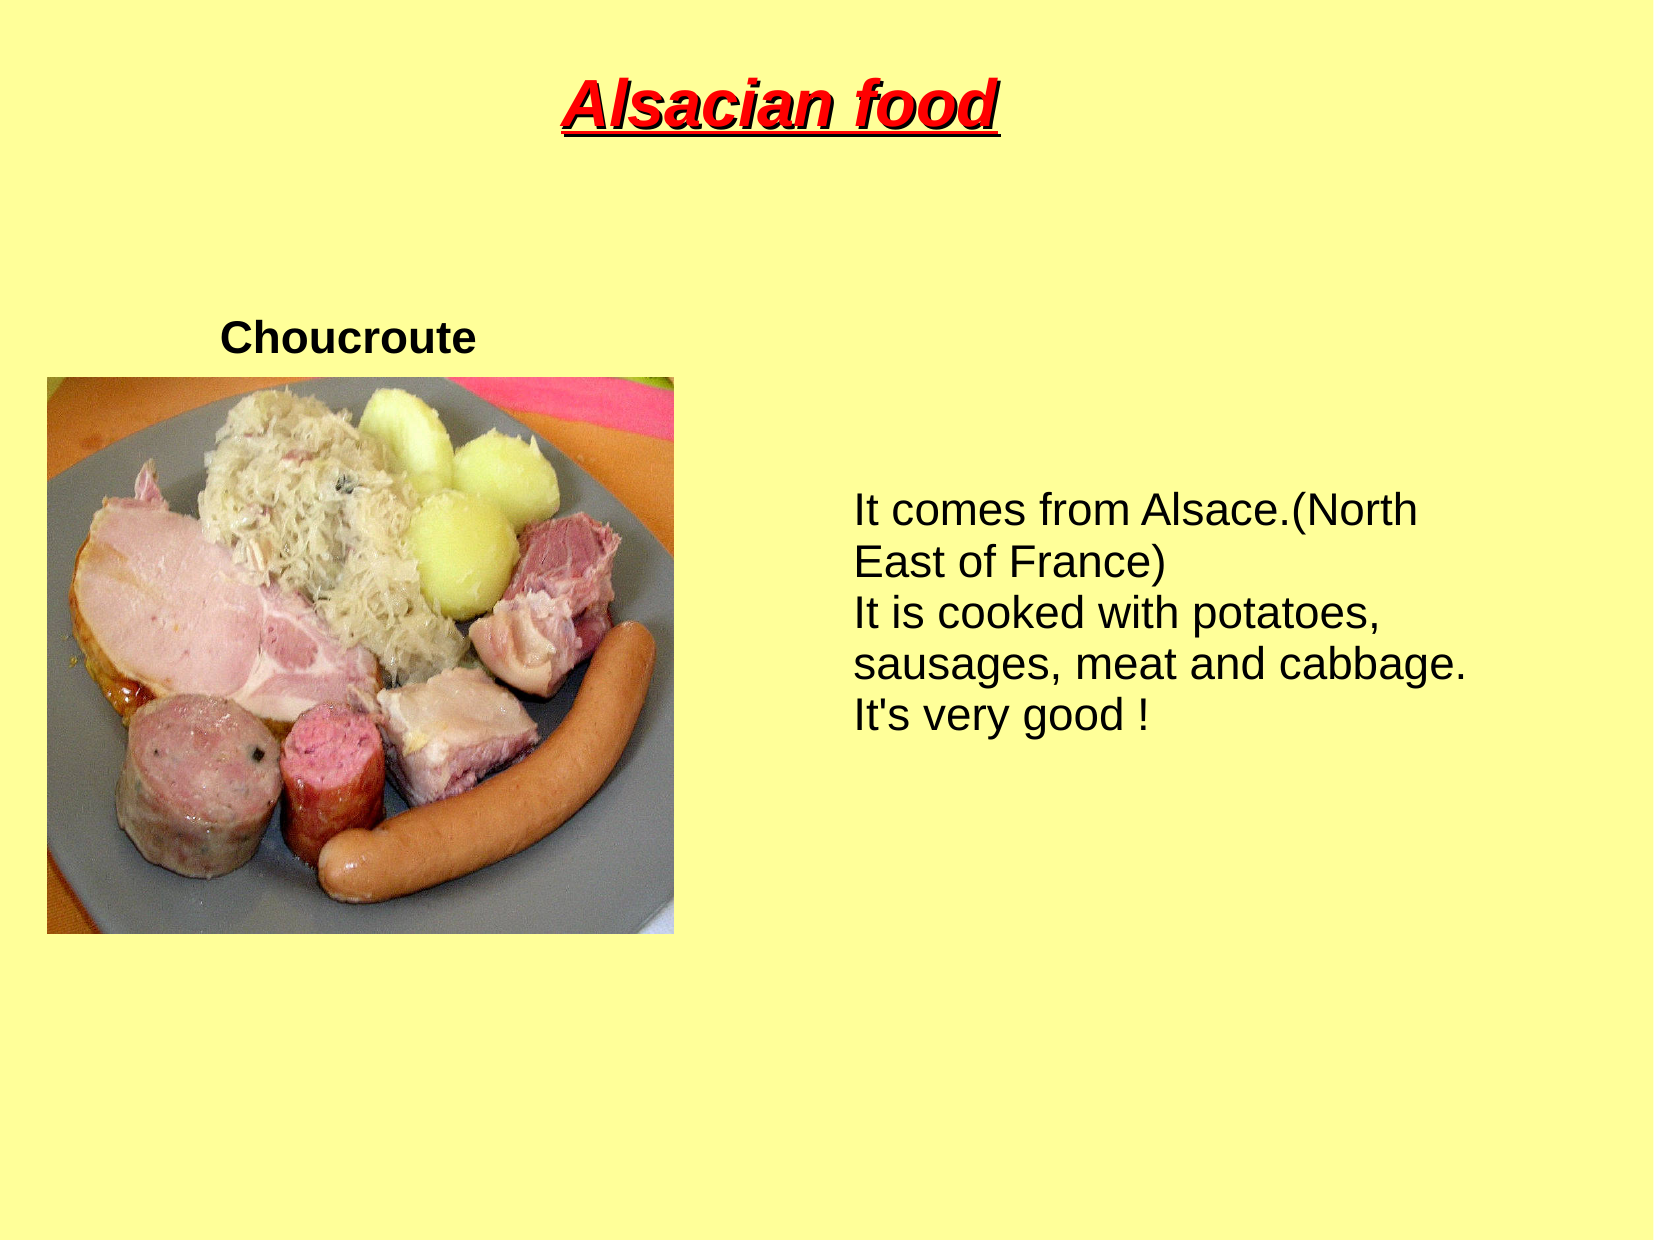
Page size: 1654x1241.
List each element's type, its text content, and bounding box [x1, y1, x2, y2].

text_box It comes from Alsace.(North East of France) It is cooked with potatoes, sausages, meat and cabbage. It's very good ! [838, 476, 1524, 841]
text_box Alsacian food [354, 59, 1205, 149]
text_box Choucroute [47, 304, 650, 414]
picture [47, 377, 674, 934]
